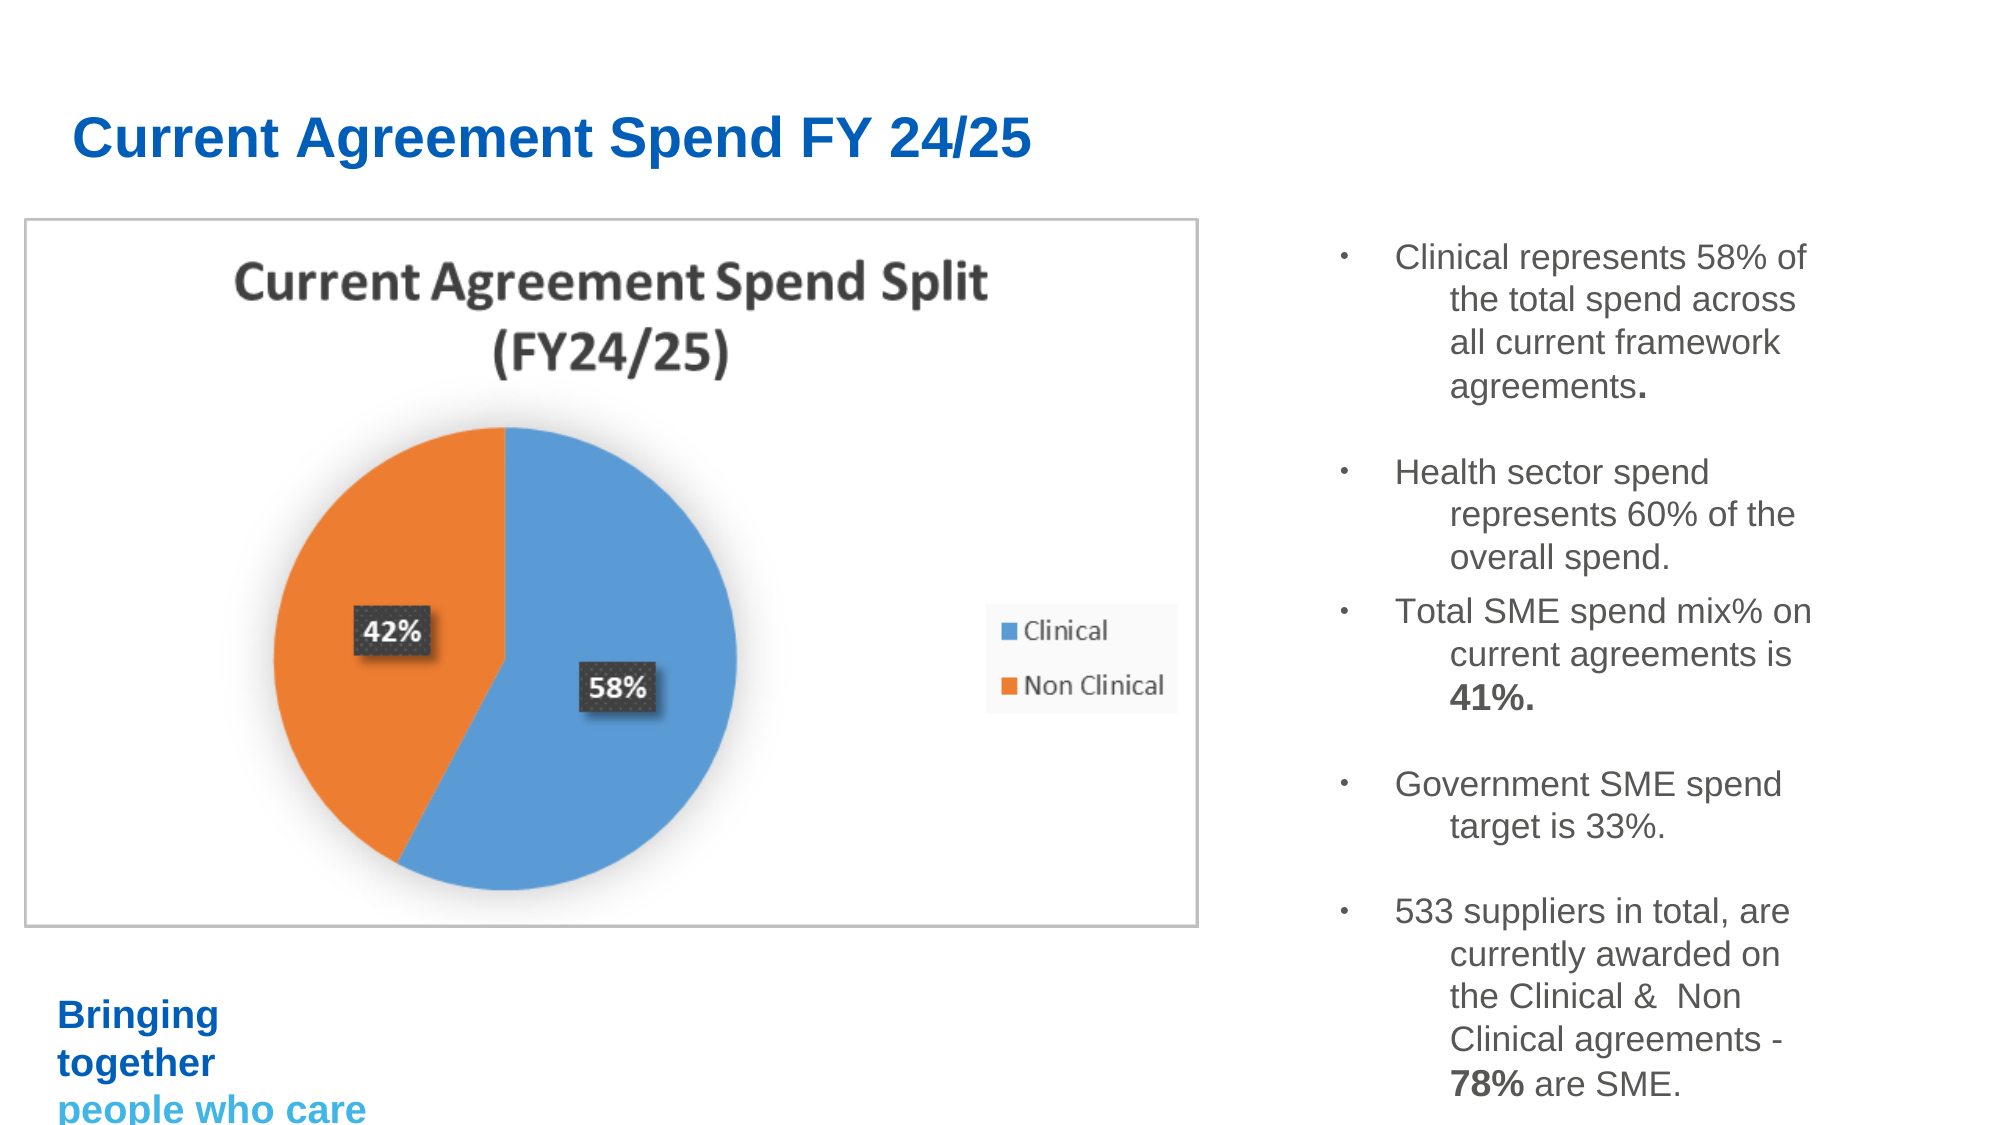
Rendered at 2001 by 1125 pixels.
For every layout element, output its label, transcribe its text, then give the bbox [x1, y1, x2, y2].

text_box Clinical represents 58% of the total spend across all current framework agreements. Health sector spend represents 60% of the overall spend. [1284, 218, 1843, 573]
picture [24, 218, 1199, 929]
text_box Total SME spend mix% on current agreements is 41%. Government SME spend target is 33%. 533 suppliers in total, are currently awarded on the Clinical & Non Clinical agreements - 78% are SME. [1284, 573, 1843, 1035]
text_box Bringing together people who care [56, 989, 382, 1125]
title Current Agreement Spend FY 24/25 [56, 90, 1836, 194]
